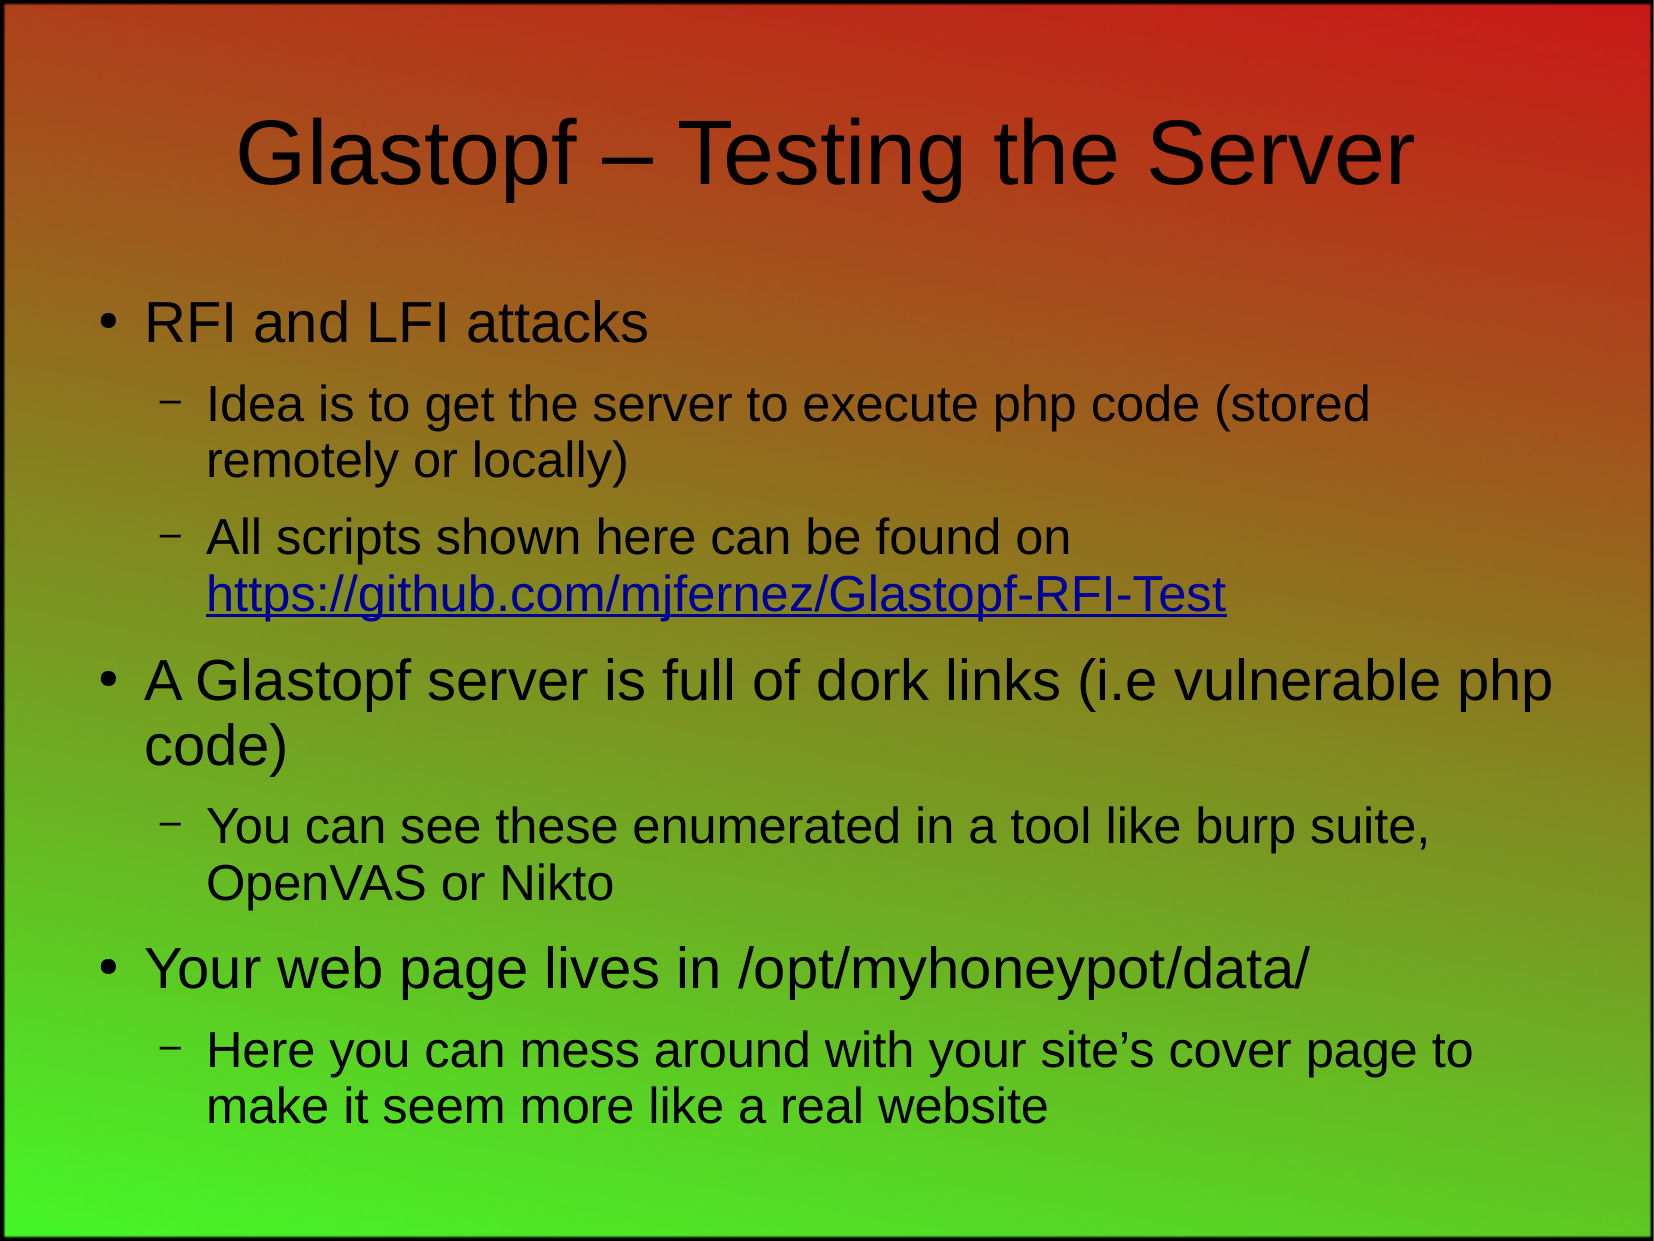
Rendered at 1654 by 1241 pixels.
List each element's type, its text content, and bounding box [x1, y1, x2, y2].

title Glastopf – Testing the Server [82, 49, 1571, 257]
list RFI and LFI attacks Idea is to get the server to execute php code (stored remotely or locally) All scripts shown here can be found on https://github.com/mjfernez/Glastopf-RFI-Test A Glastopf server is full of dork links (i.e vulnerable php code) You can see these enumerated in a tool like burp suite, OpenVAS or Nikto Your web page lives in /opt/myhoneypot/data/ Here you can mess around with your site’s cover page to make it seem more like a real website [82, 290, 1571, 1141]
picture [0, 0, 1654, 1241]
